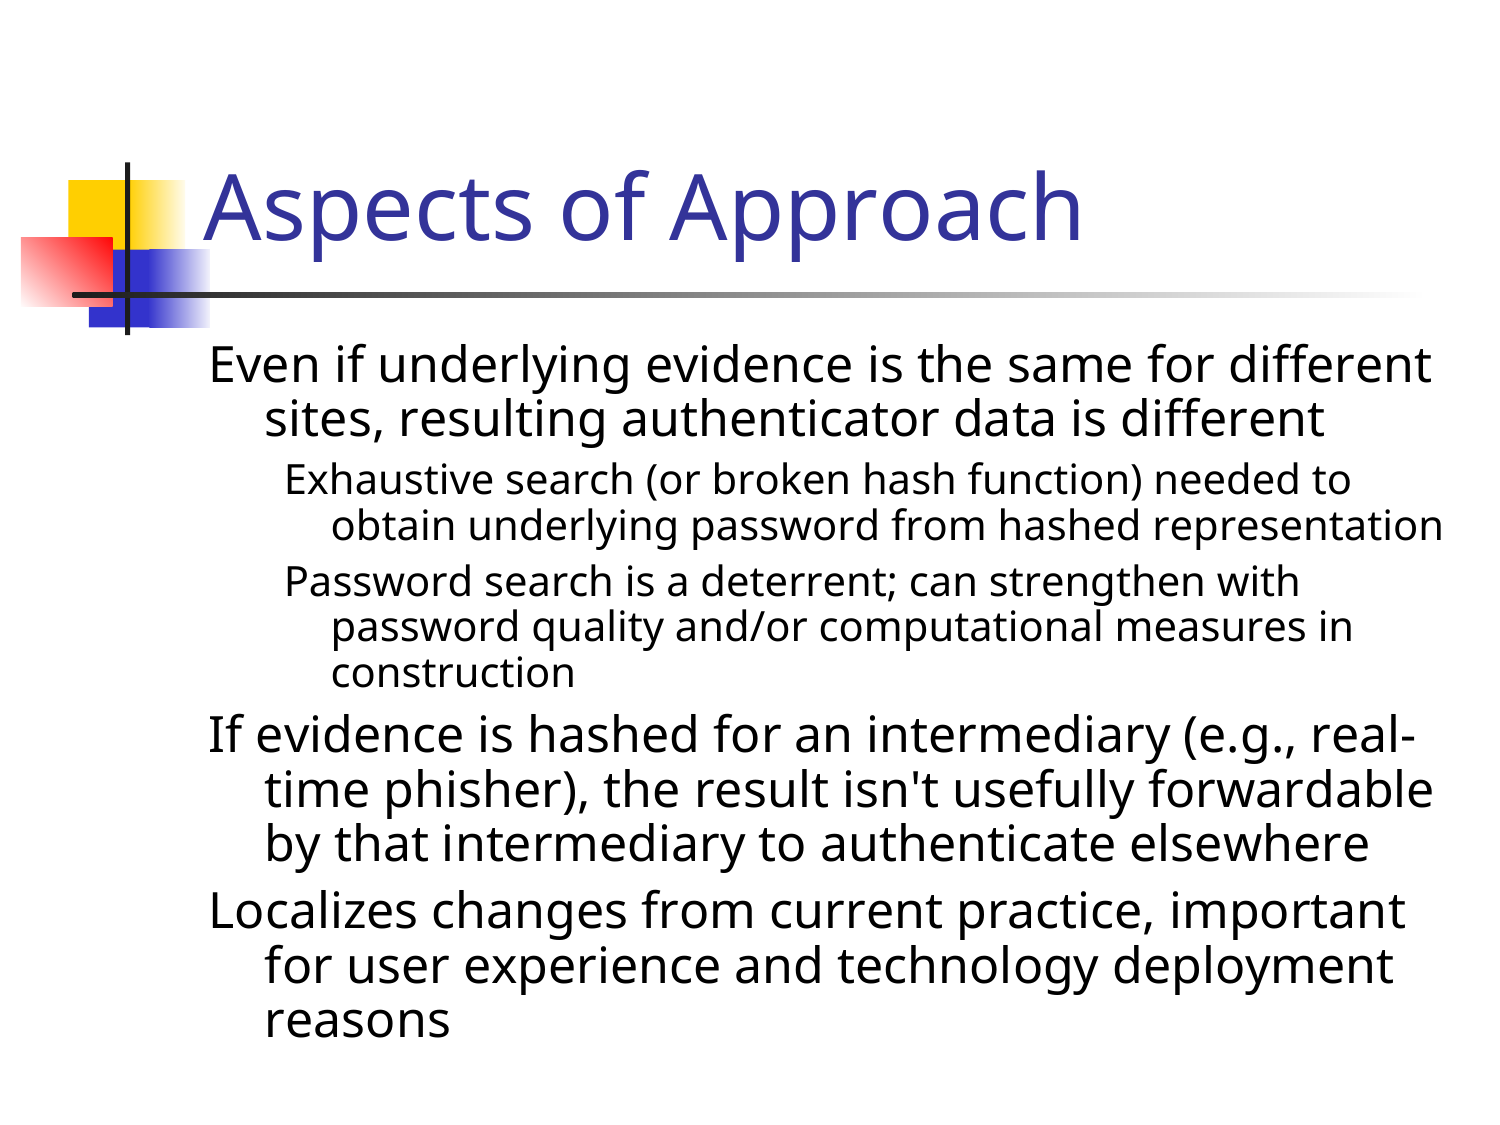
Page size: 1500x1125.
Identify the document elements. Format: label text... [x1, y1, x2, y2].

title Aspects of Approach [188, 35, 1468, 276]
list Even if underlying evidence is the same for different sites, resulting authenticator data is different Exhaustive search (or broken hash function) needed to obtain underlying password from hashed representation Password search is a deterrent; can strengthen with password quality and/or computational measures in construction If evidence is hashed for an intermediary (e.g., real-time phisher), the result isn't usefully forwardable by that intermediary to authenticate elsewhere Localizes changes from current practice, important for user experience and technology deployment reasons [193, 331, 1469, 1007]
